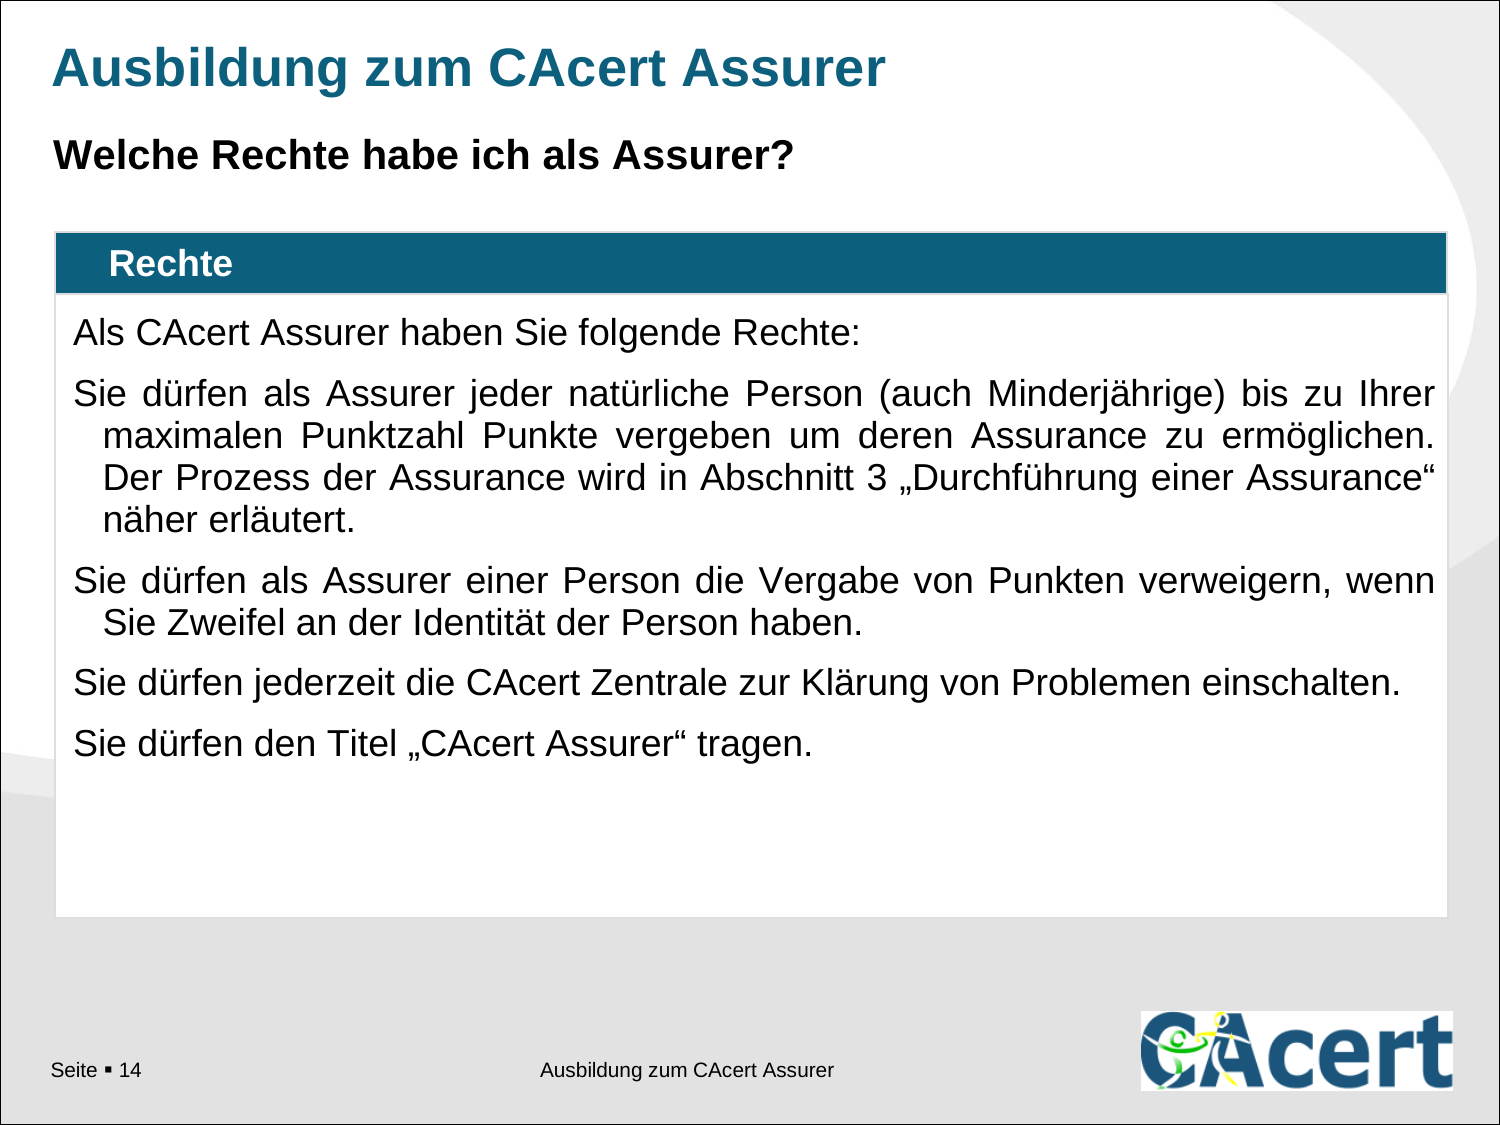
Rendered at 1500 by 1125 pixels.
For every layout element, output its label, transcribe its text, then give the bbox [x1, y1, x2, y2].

text_box Welche Rechte habe ich als Assurer? [53, 125, 1448, 185]
title Ausbildung zum CAcert Assurer [51, 19, 1450, 118]
text_box Rechte [55, 232, 1447, 294]
picture [1, 1, 1499, 1124]
text_box Als CAcert Assurer haben Sie folgende Rechte: Sie dürfen als Assurer jeder natürliche Person (auch Minderjährige) bis zu Ihrer maximalen Punktzahl Punkte vergeben um deren Assurance zu ermöglichen. Der Prozess der Assurance wird in Abschnitt 3 „Durchführung einer Assurance“ näher erläutert. Sie dürfen als Assurer einer Person die Vergabe von Punkten verweigern, wenn Sie Zweifel an der Identität der Person haben. Sie dürfen jederzeit die CAcert Zentrale zur Klärung von Problemen einschalten. Sie dürfen den Titel „CAcert Assurer“ tragen. [55, 294, 1448, 919]
